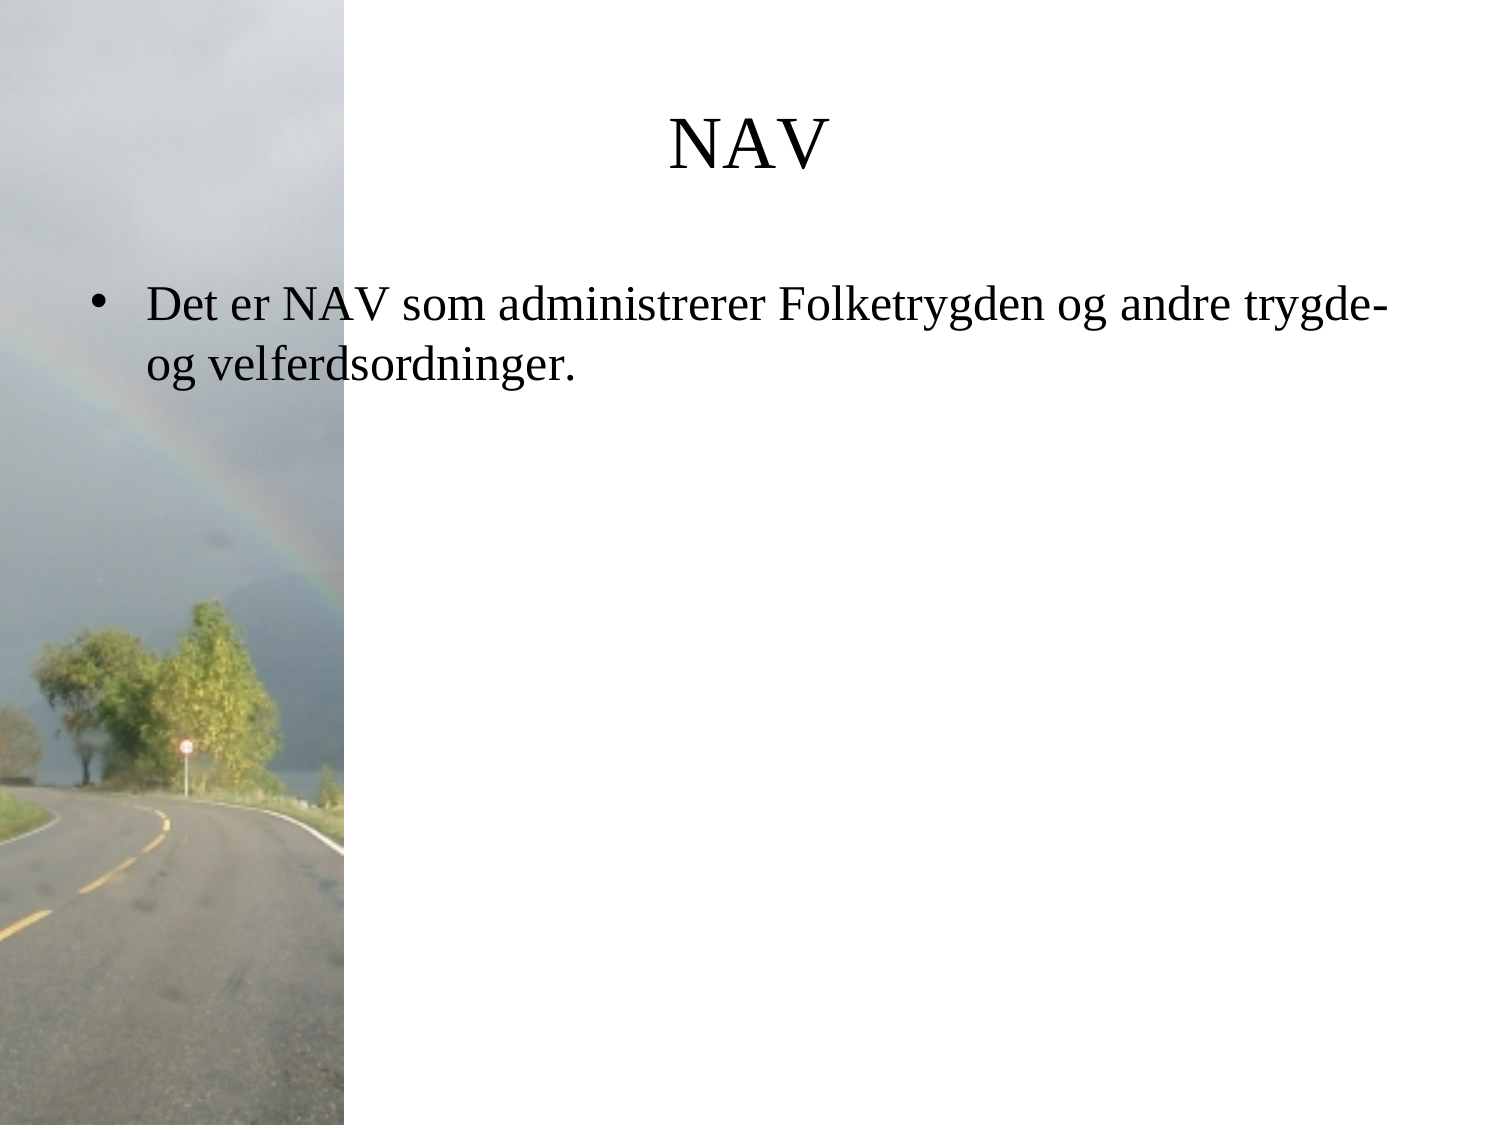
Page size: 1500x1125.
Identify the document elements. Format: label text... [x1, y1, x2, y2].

title NAV [75, 45, 1426, 233]
list Det er NAV som administrerer Folketrygden og andre trygde- og velferdsordninger. [75, 262, 1426, 1005]
picture [0, 0, 344, 1125]
